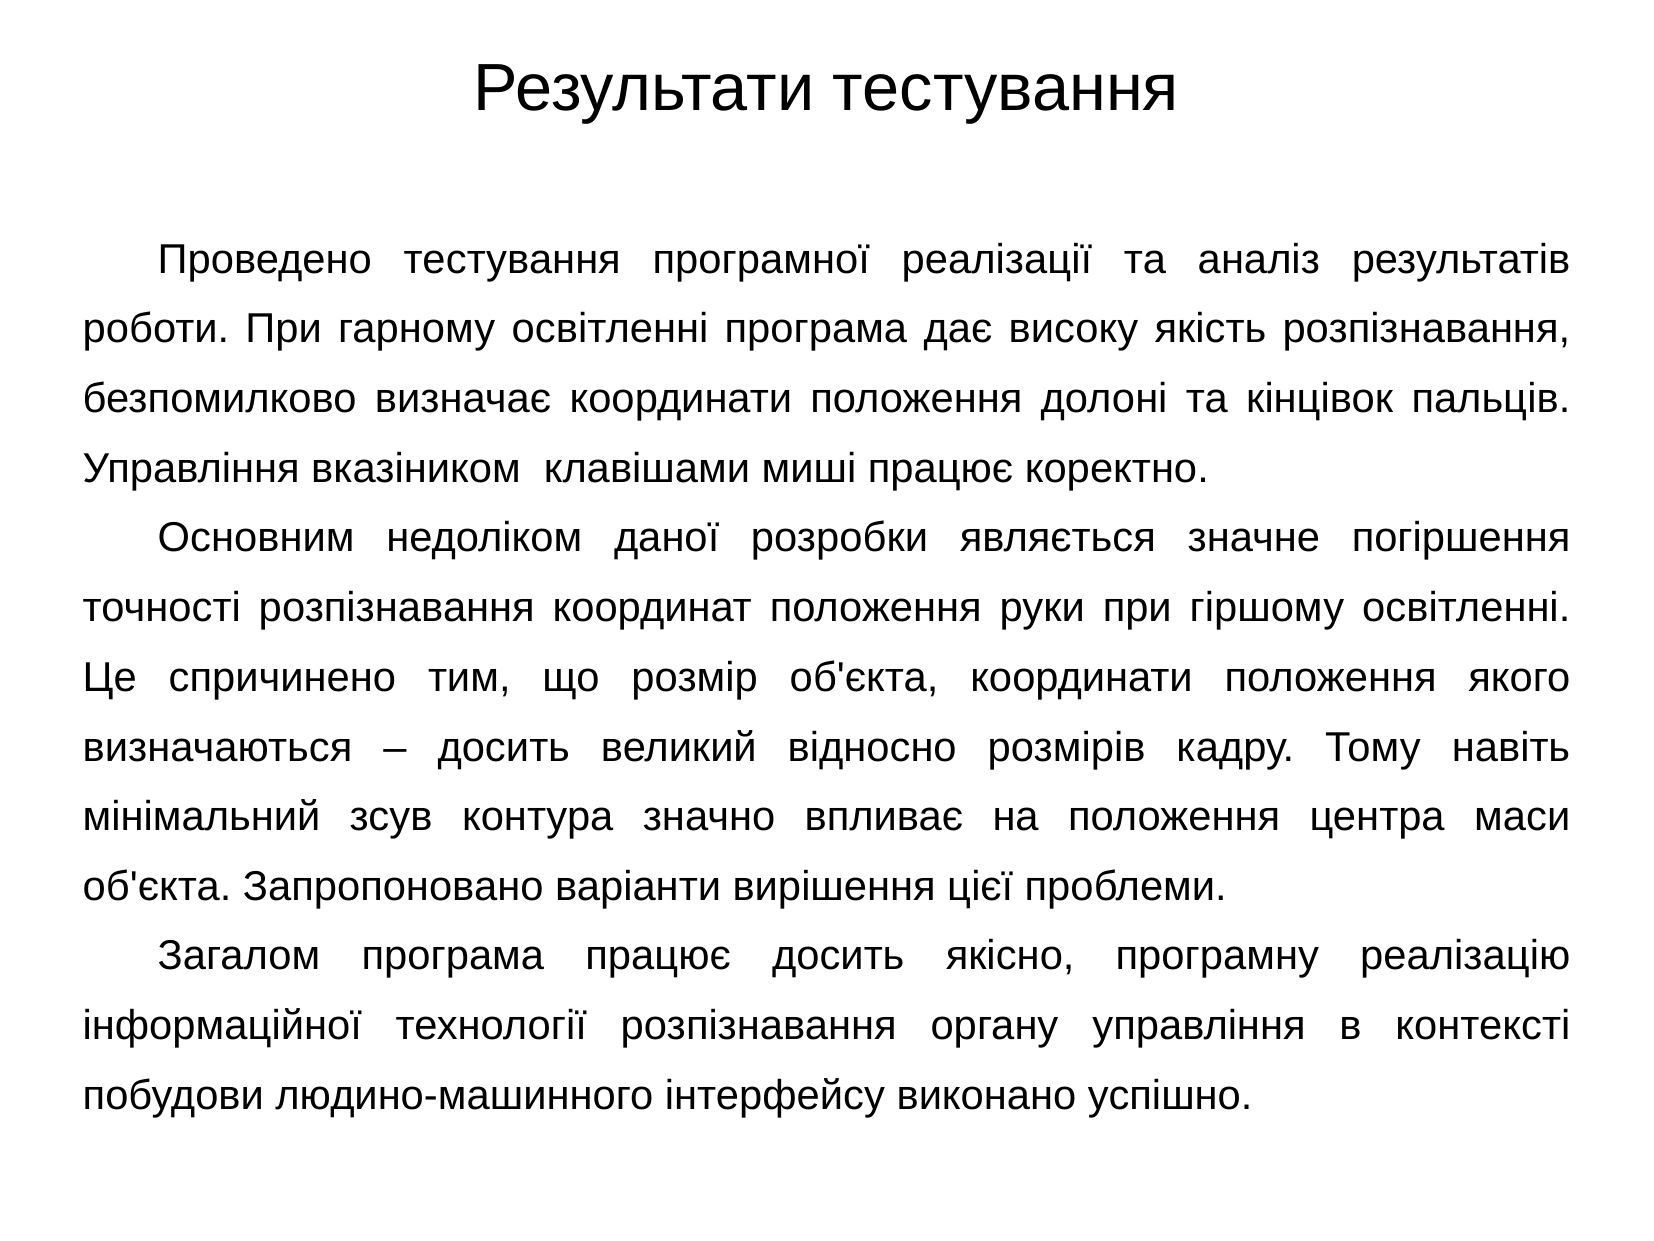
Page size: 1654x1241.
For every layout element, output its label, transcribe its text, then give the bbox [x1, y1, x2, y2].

title Результати тестування [82, 49, 1571, 212]
subtitle Проведено тестування програмної реалізації та аналіз результатів роботи. При гарному освітленні програма дає високу якість розпізнавання, безпомилково визначає координати положення долоні та кінцівок пальців. Управління вказіником клавішами миші працює коректно. Основним недоліком даної розробки являється значне погіршення точності розпізнавання координат положення руки при гіршому освітленні. Це спричинено тим, що розмір об'єкта, координати положення якого визначаються – досить великий відносно розмірів кадру. Тому навіть мінімальний зсув контура значно впливає на положення центра маси об'єкта. Запропоновано варіанти вирішення цієї проблеми. Загалом програма працює досить якісно, програмну реалізацію інформаційної технології розпізнавання органу управління в контексті побудови людино-машинного інтерфейсу виконано успішно. [82, 212, 1571, 1096]
